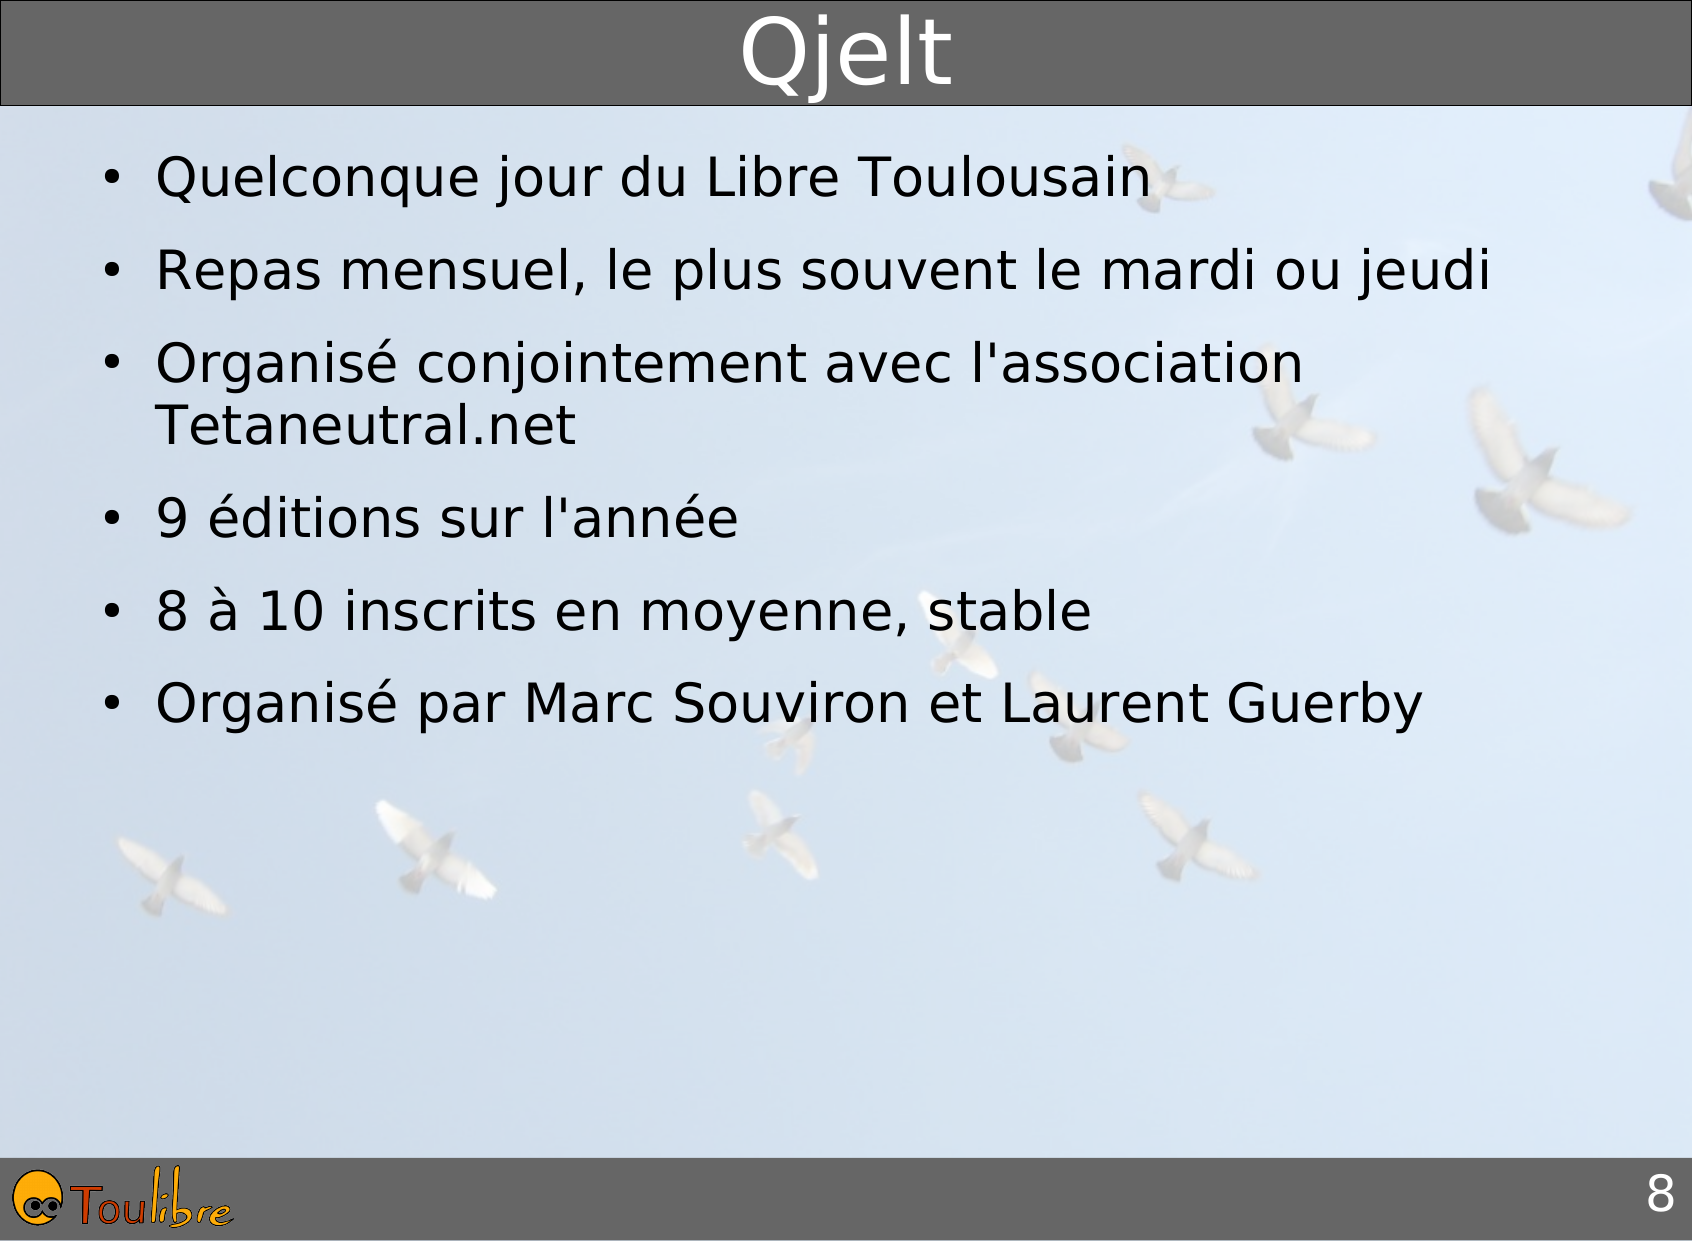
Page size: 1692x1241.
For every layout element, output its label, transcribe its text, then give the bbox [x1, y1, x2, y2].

picture [12, 1165, 234, 1228]
title Qjelt [0, 0, 1692, 107]
list Quelconque jour du Libre Toulousain Repas mensuel, le plus souvent le mardi ou jeudi Organisé conjointement avec l'association Tetaneutral.net 9 éditions sur l'année 8 à 10 inscrits en moyenne, stable Organisé par Marc Souviron et Laurent Guerby [84, 146, 1608, 1095]
